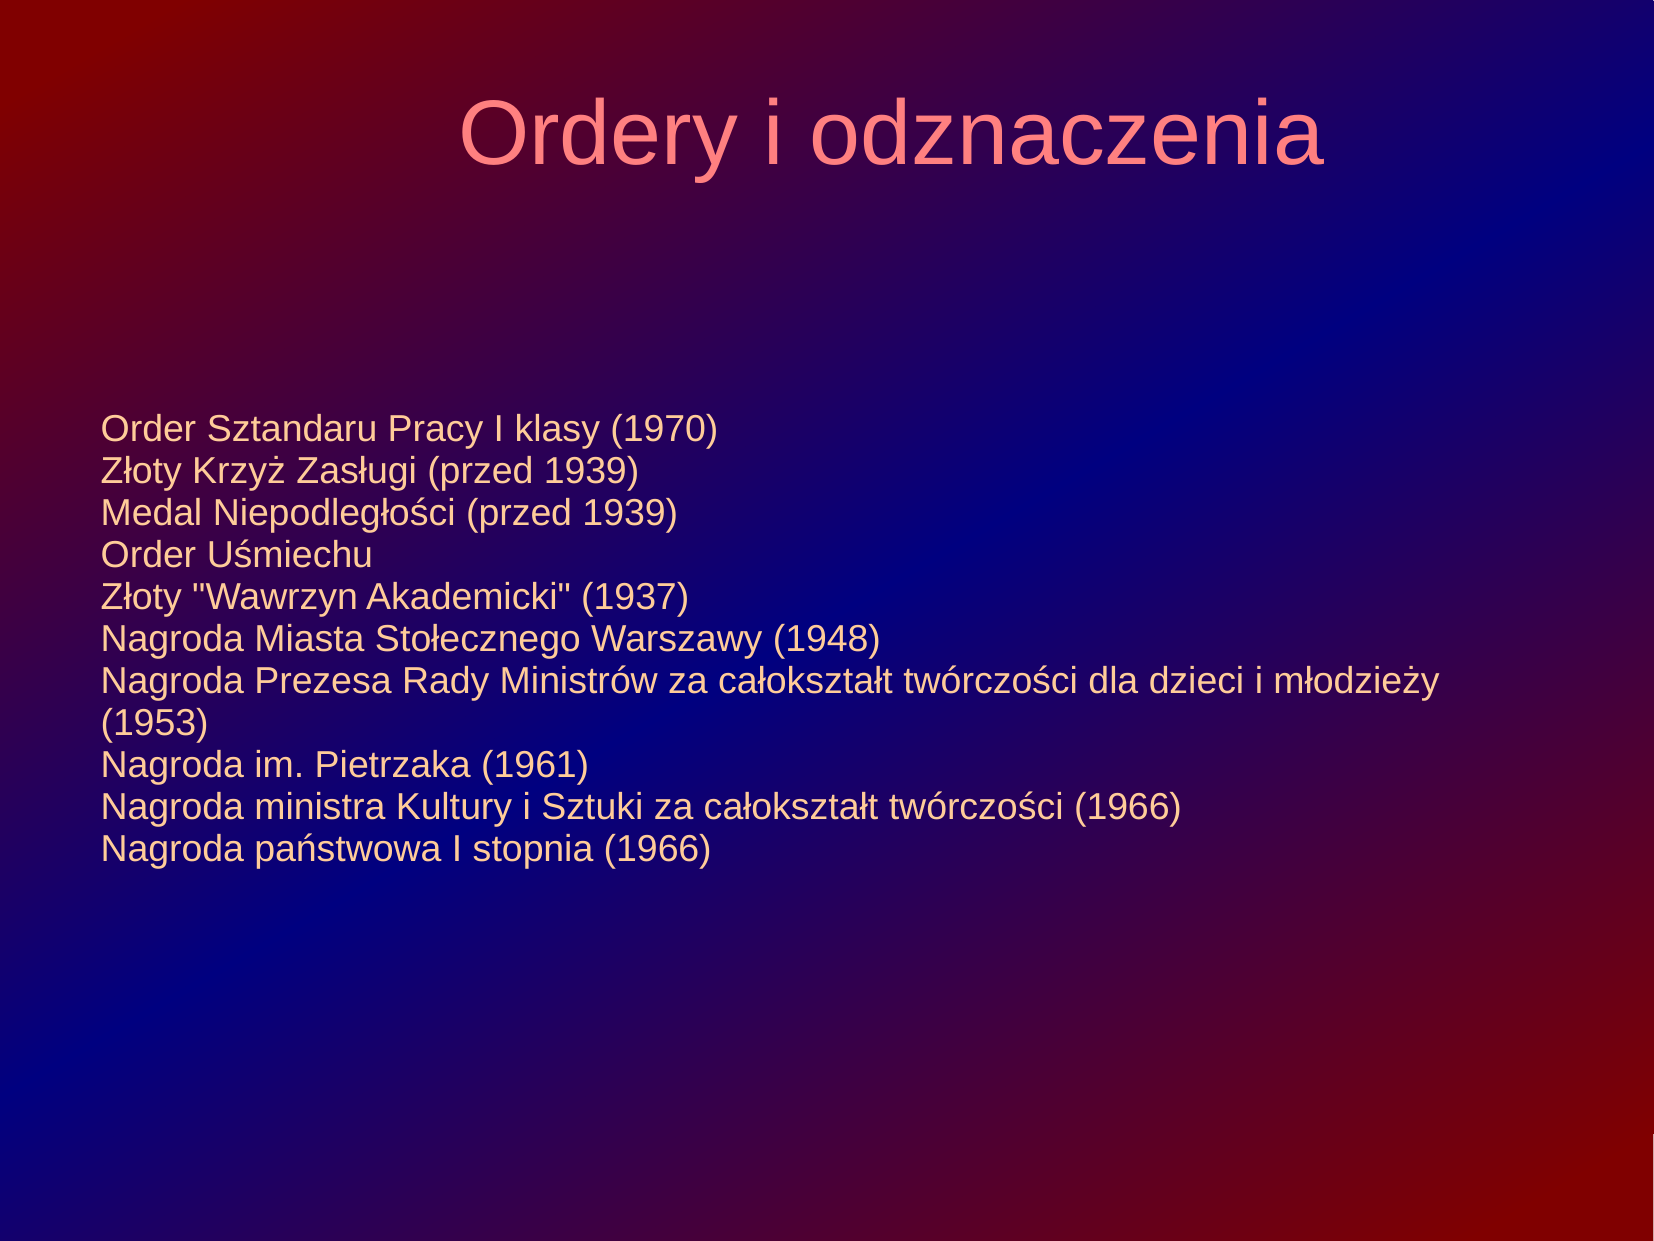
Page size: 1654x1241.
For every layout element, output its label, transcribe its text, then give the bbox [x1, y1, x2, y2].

title Ordery i odznaczenia [147, 29, 1636, 237]
text_box Order Sztandaru Pracy I klasy (1970) Złoty Krzyż Zasługi (przed 1939) Medal Niepodległości (przed 1939) Order Uśmiechu Złoty "Wawrzyn Akademicki" (1937) Nagroda Miasta Stołecznego Warszawy (1948) Nagroda Prezesa Rady Ministrów za całokształt twórczości dla dzieci i młodzieży (1953) Nagroda im. Pietrzaka (1961) Nagroda ministra Kultury i Sztuki za całokształt twórczości (1966) Nagroda państwowa I stopnia (1966) [85, 399, 1571, 1211]
